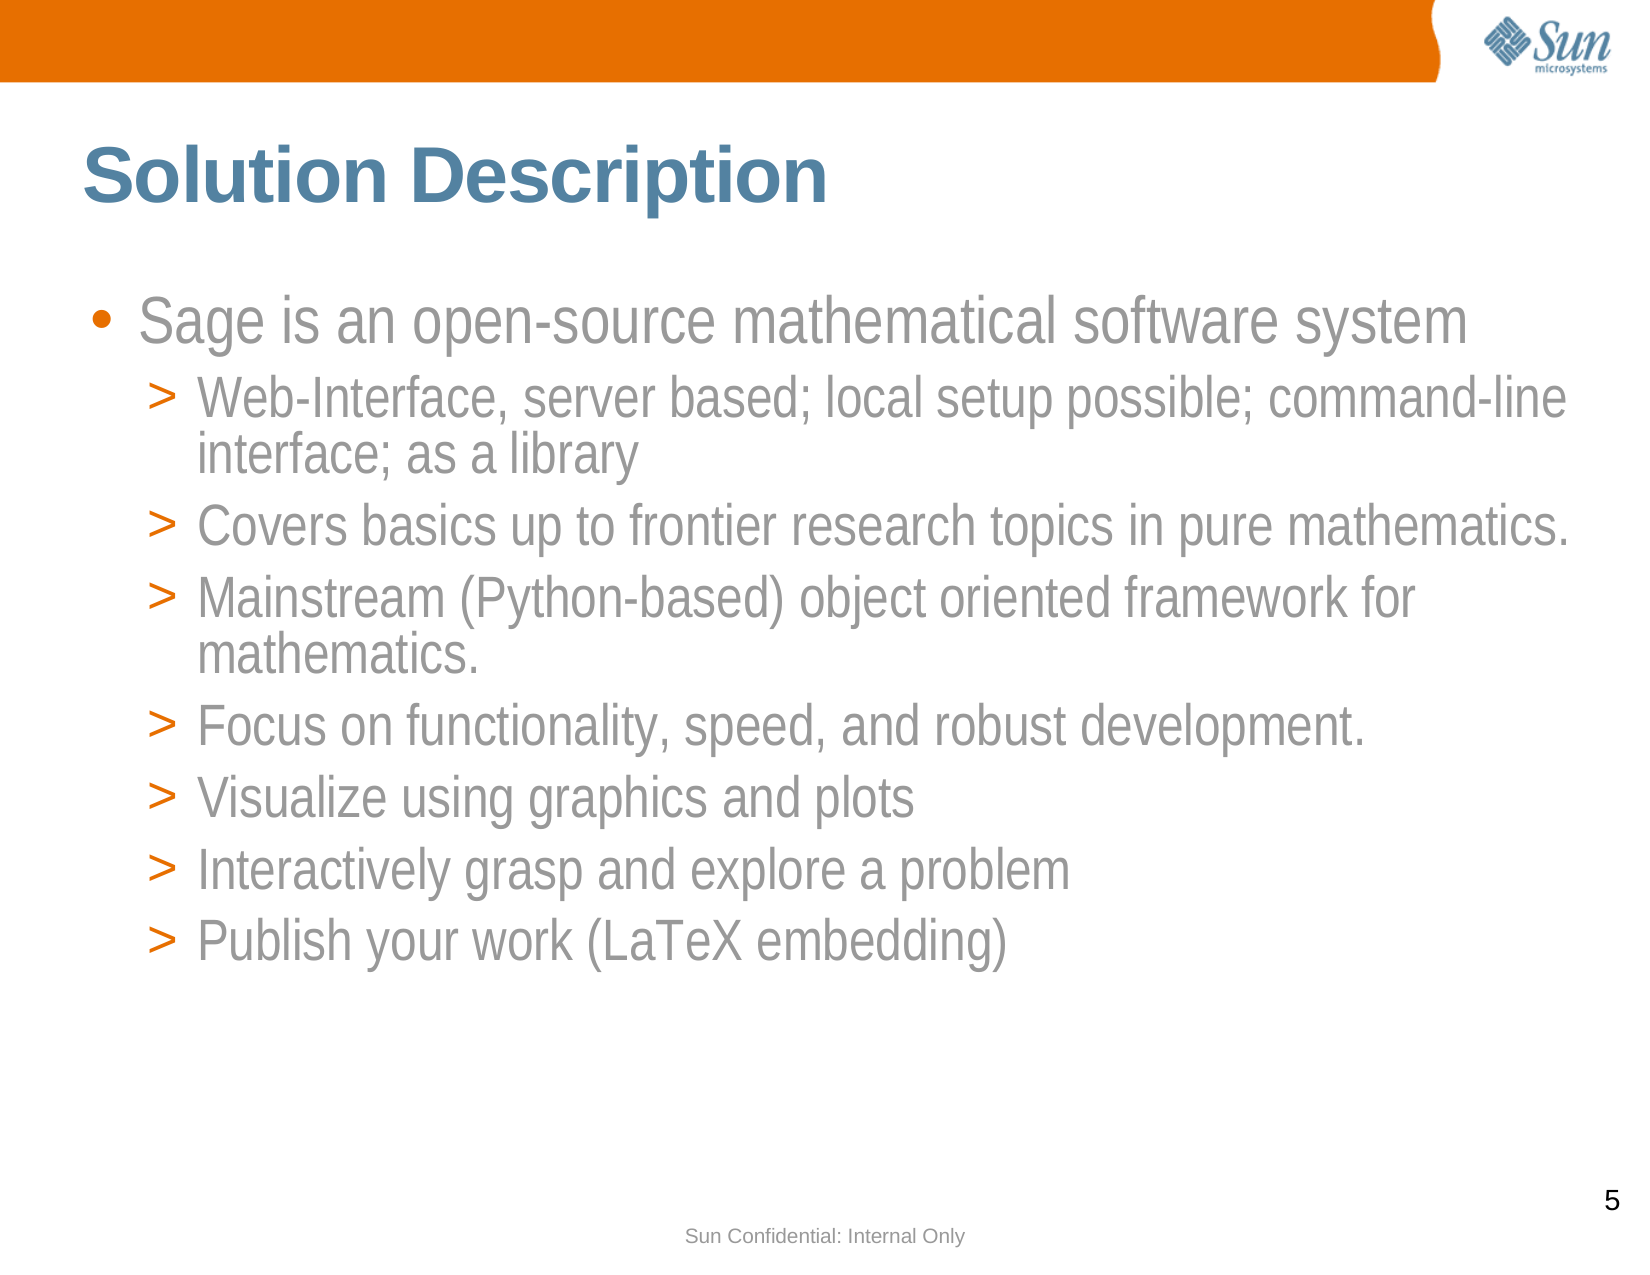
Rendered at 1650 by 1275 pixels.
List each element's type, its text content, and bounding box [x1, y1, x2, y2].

title Solution Description [82, 139, 1581, 258]
picture [0, 0, 1650, 85]
list Sage is an open-source mathematical software system Web-Interface, server based; local setup possible; command-line interface; as a library Covers basics up to frontier research topics in pure mathematics. Mainstream (Python-based) object oriented framework for mathematics. Focus on functionality, speed, and robust development. Visualize using graphics and plots Interactively grasp and explore a problem Publish your work (LaTeX embedding) [70, 291, 1610, 1152]
